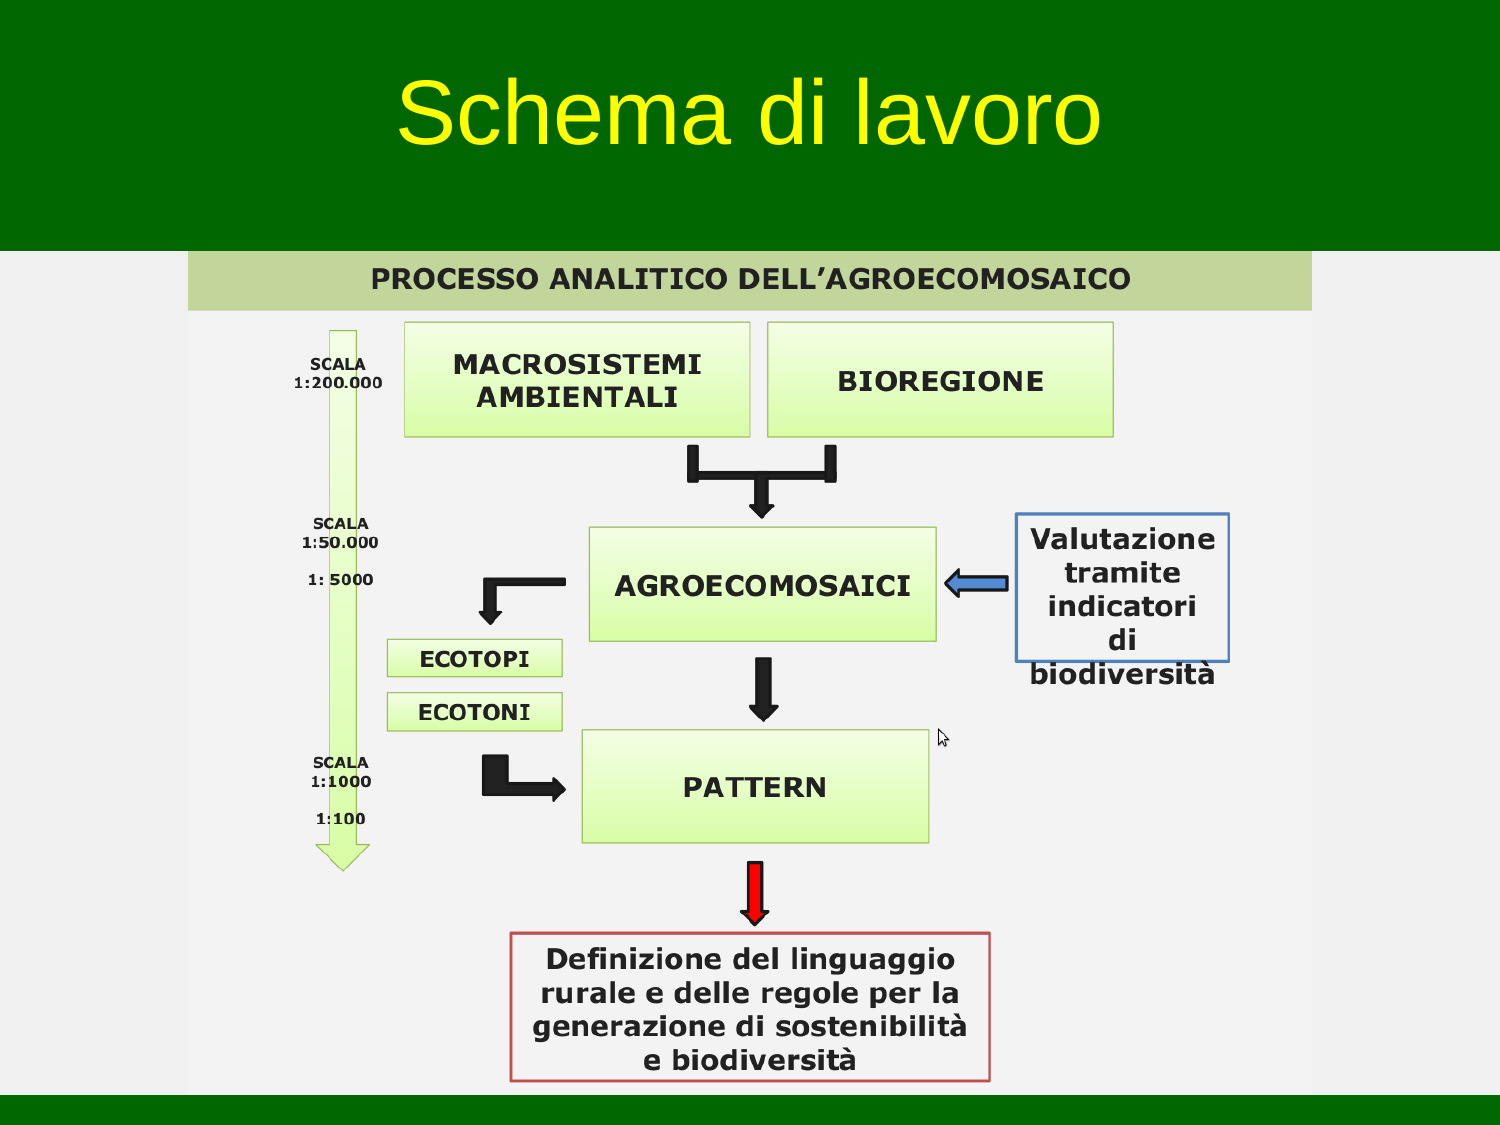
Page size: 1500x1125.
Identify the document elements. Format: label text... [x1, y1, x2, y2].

title Schema di lavoro [75, 21, 1425, 196]
picture [0, 251, 1500, 1096]
